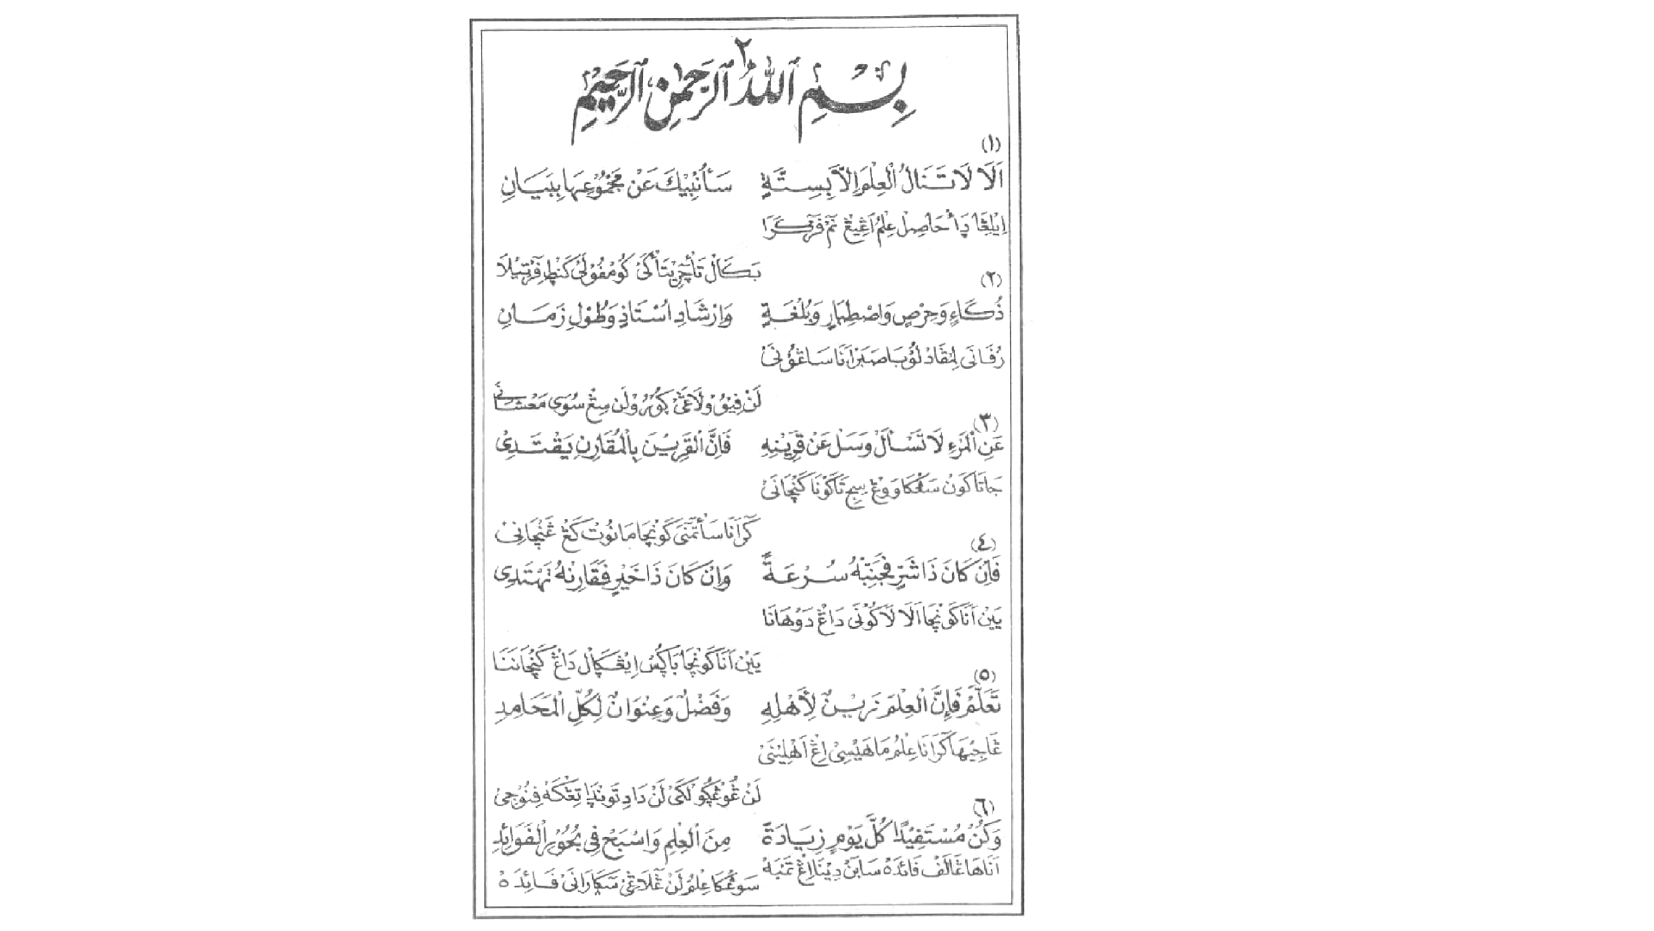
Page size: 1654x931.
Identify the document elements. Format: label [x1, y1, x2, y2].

picture [459, 6, 1036, 926]
